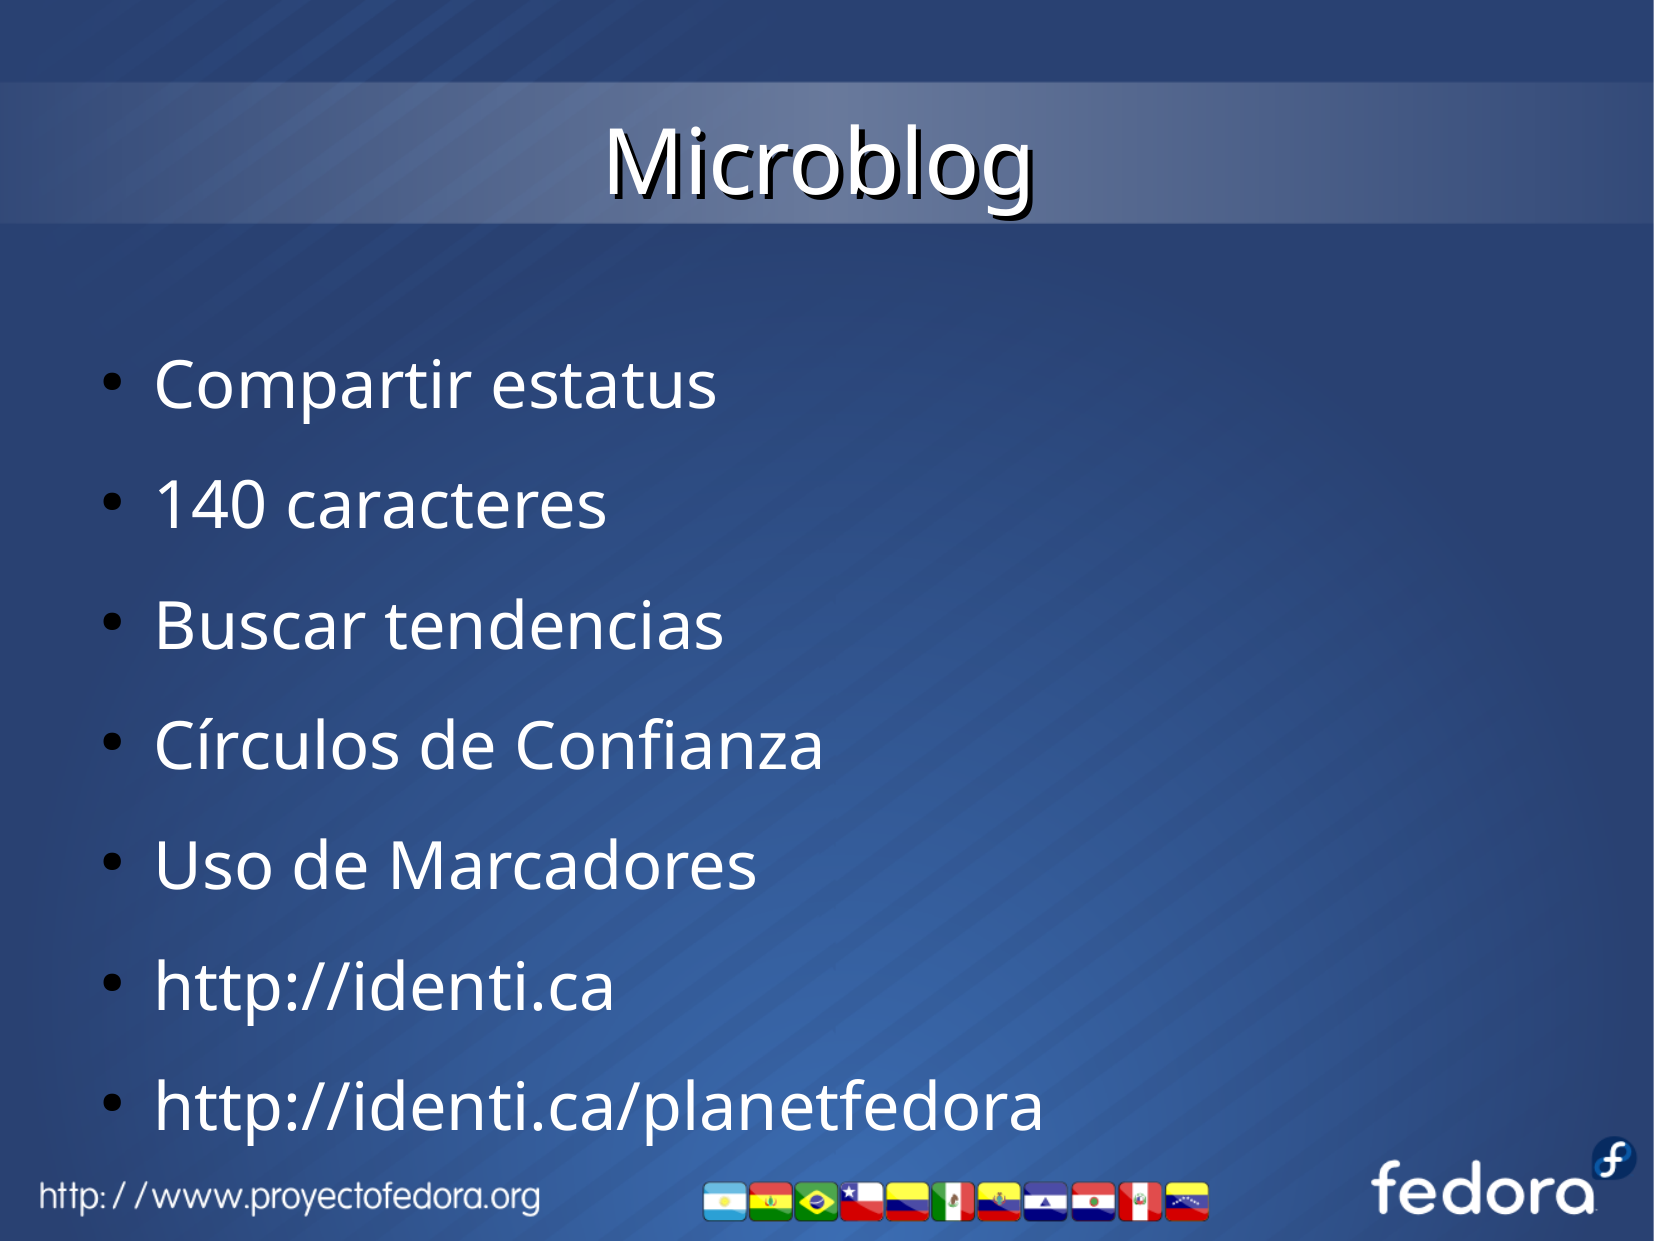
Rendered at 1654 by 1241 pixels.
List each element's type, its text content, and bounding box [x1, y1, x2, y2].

picture [0, 0, 1654, 1241]
title Microblog [75, 62, 1564, 255]
list Compartir estatus 140 caracteres Buscar tendencias Círculos de Confianza Uso de Marcadores http://identi.ca http://identi.ca/planetfedora [82, 337, 1571, 1038]
